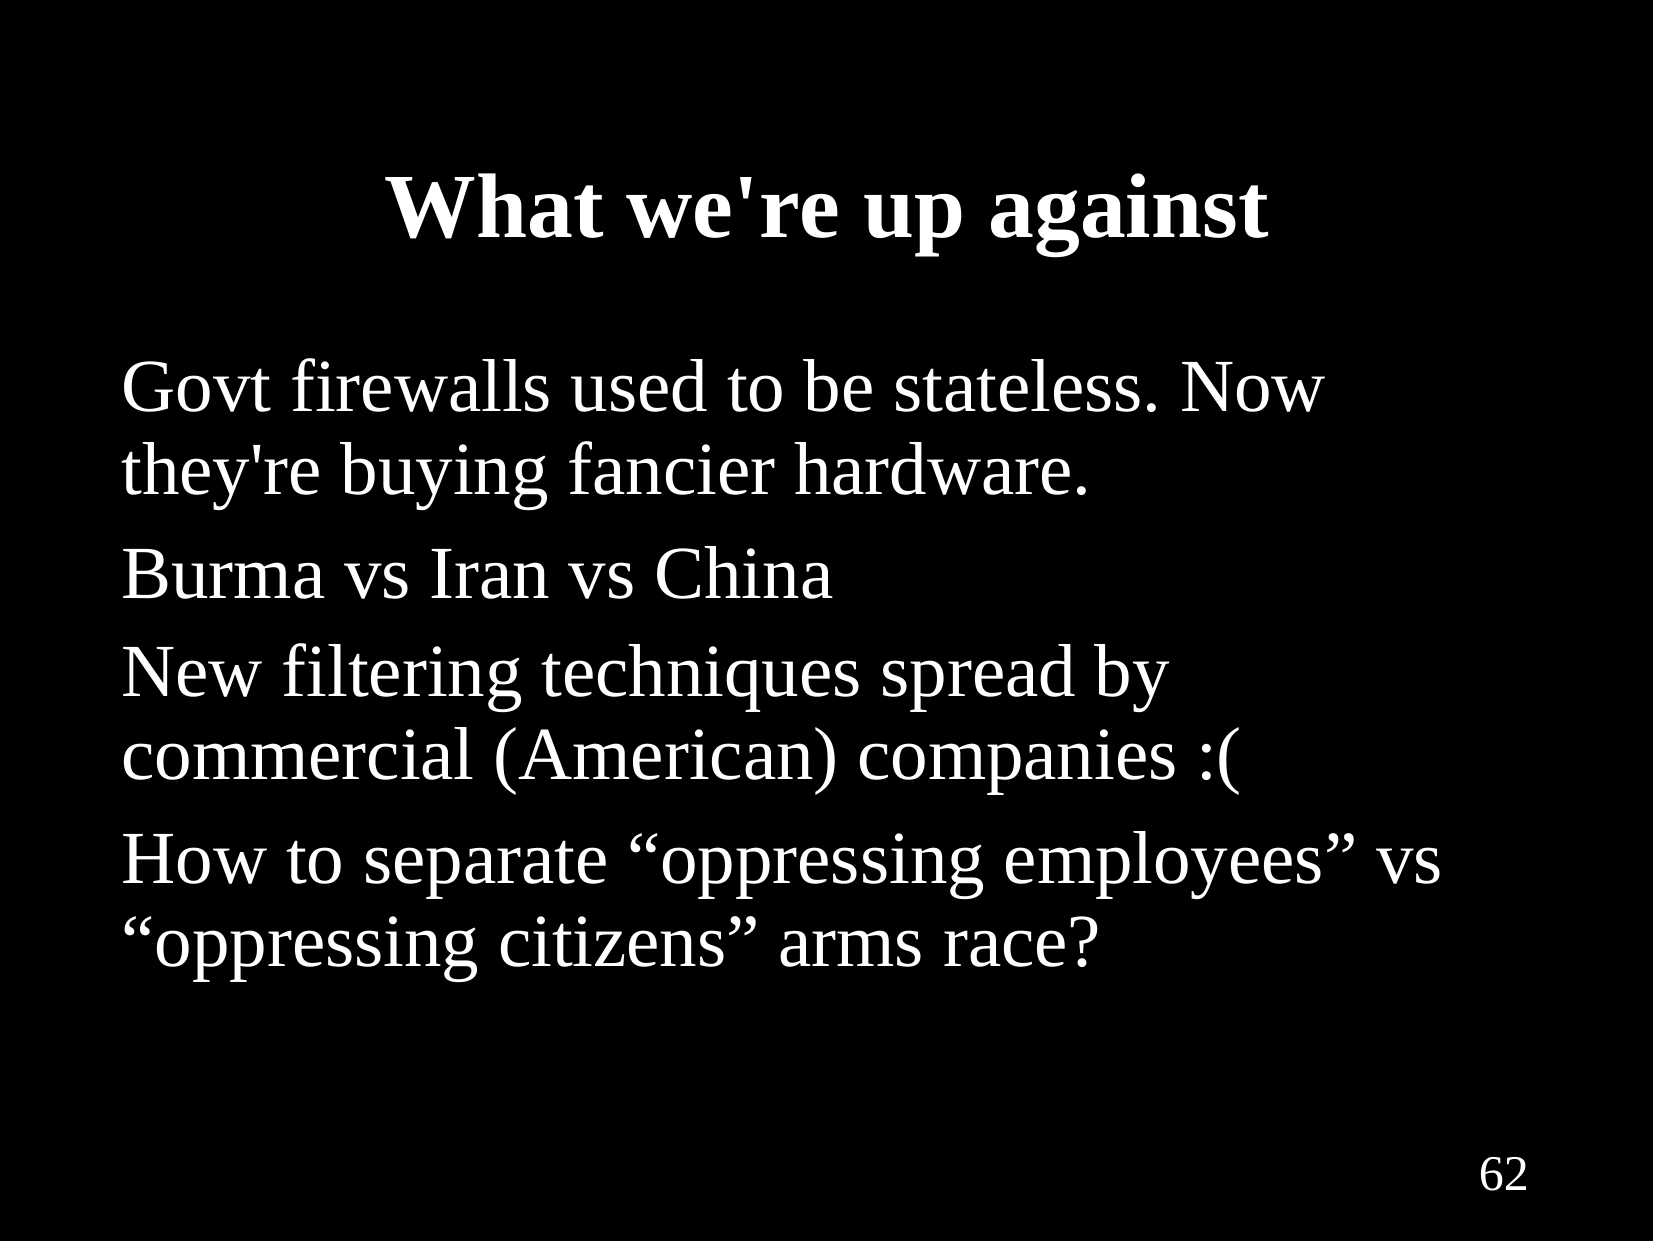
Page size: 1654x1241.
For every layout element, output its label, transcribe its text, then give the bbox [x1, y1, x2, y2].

title What we're up against [121, 102, 1534, 311]
list Govt firewalls used to be stateless. Now they're buying fancier hardware. Burma vs Iran vs China New filtering techniques spread by commercial (American) companies :( How to separate “oppressing employees” vs “oppressing citizens” arms race? [121, 344, 1534, 1207]
